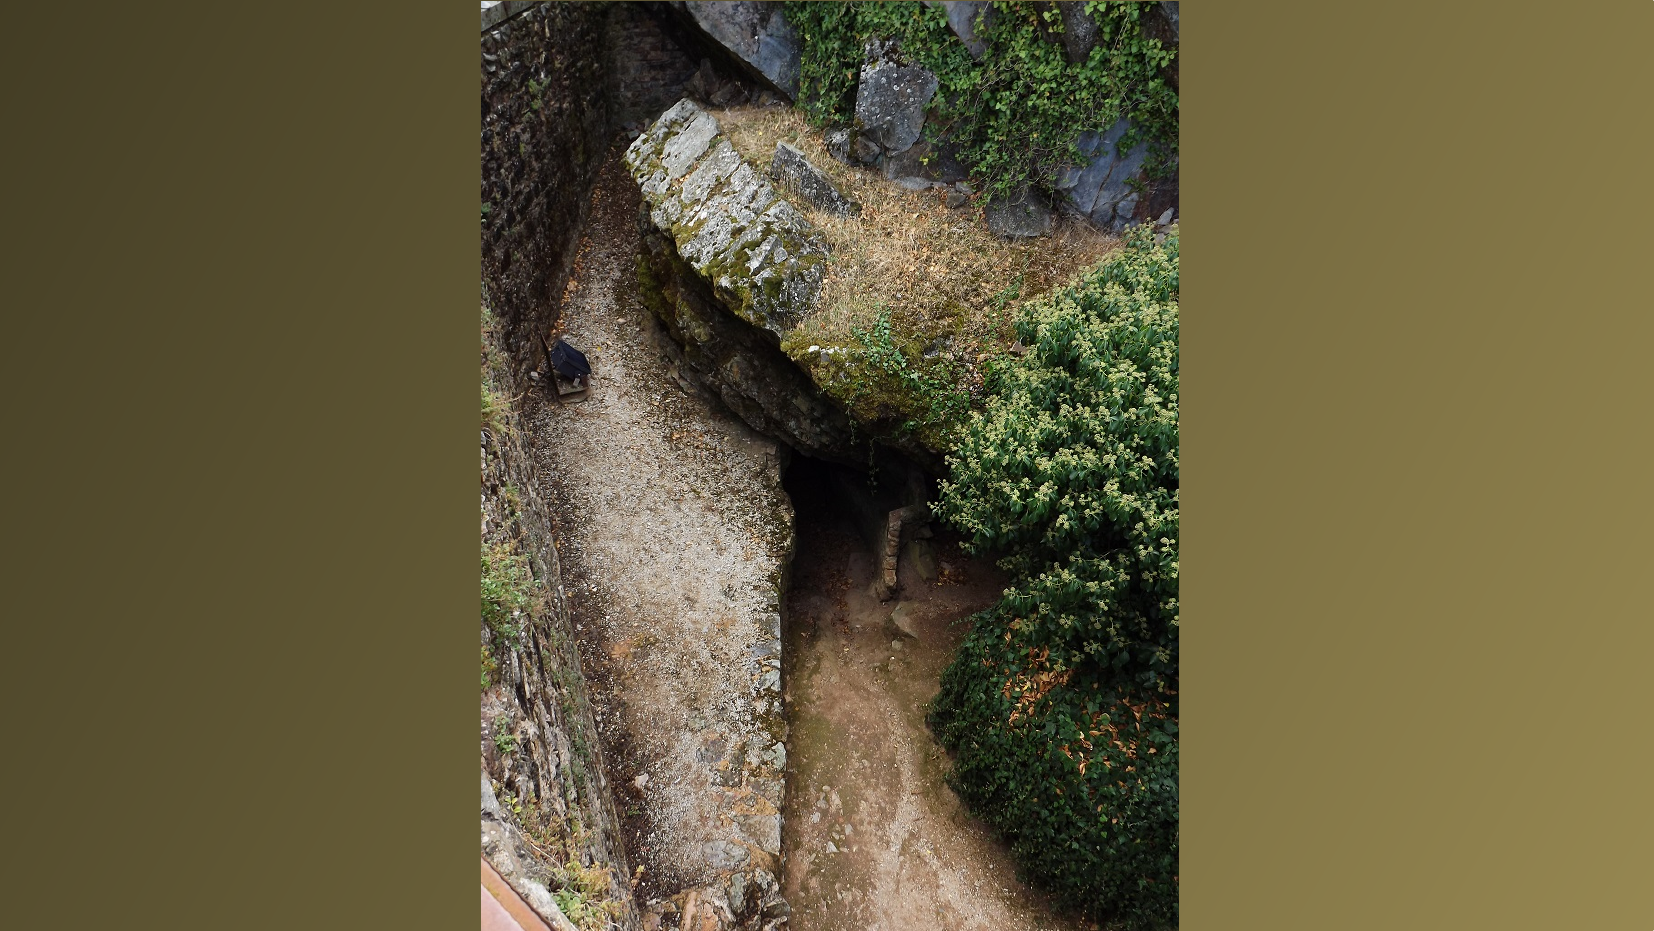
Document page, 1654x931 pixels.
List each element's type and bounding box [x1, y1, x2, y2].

picture [481, 1, 1179, 931]
